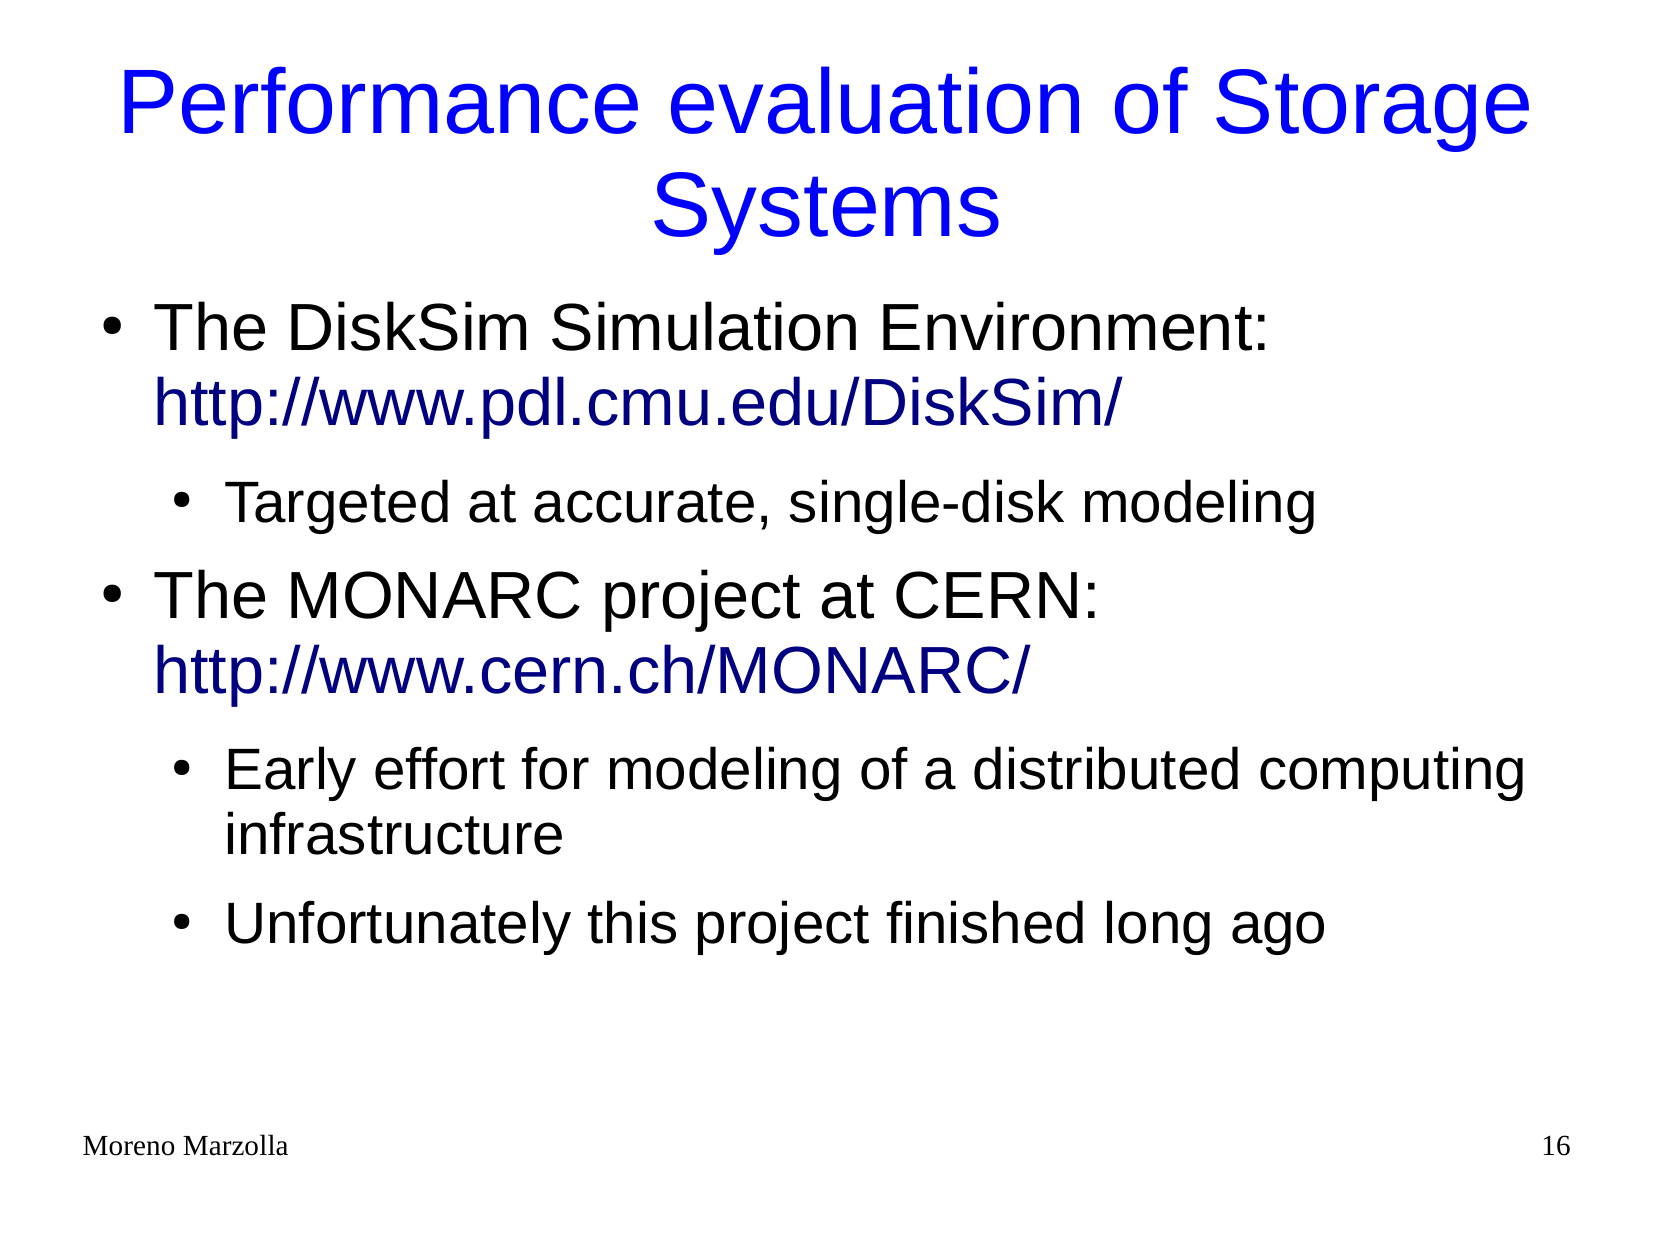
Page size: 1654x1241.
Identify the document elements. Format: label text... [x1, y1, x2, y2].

title Performance evaluation of Storage Systems [82, 50, 1571, 256]
list The DiskSim Simulation Environment: http://www.pdl.cmu.edu/DiskSim/ Targeted at accurate, single-disk modeling The MONARC project at CERN: http://www.cern.ch/MONARC/ Early effort for modeling of a distributed computing infrastructure Unfortunately this project finished long ago [82, 290, 1571, 1094]
